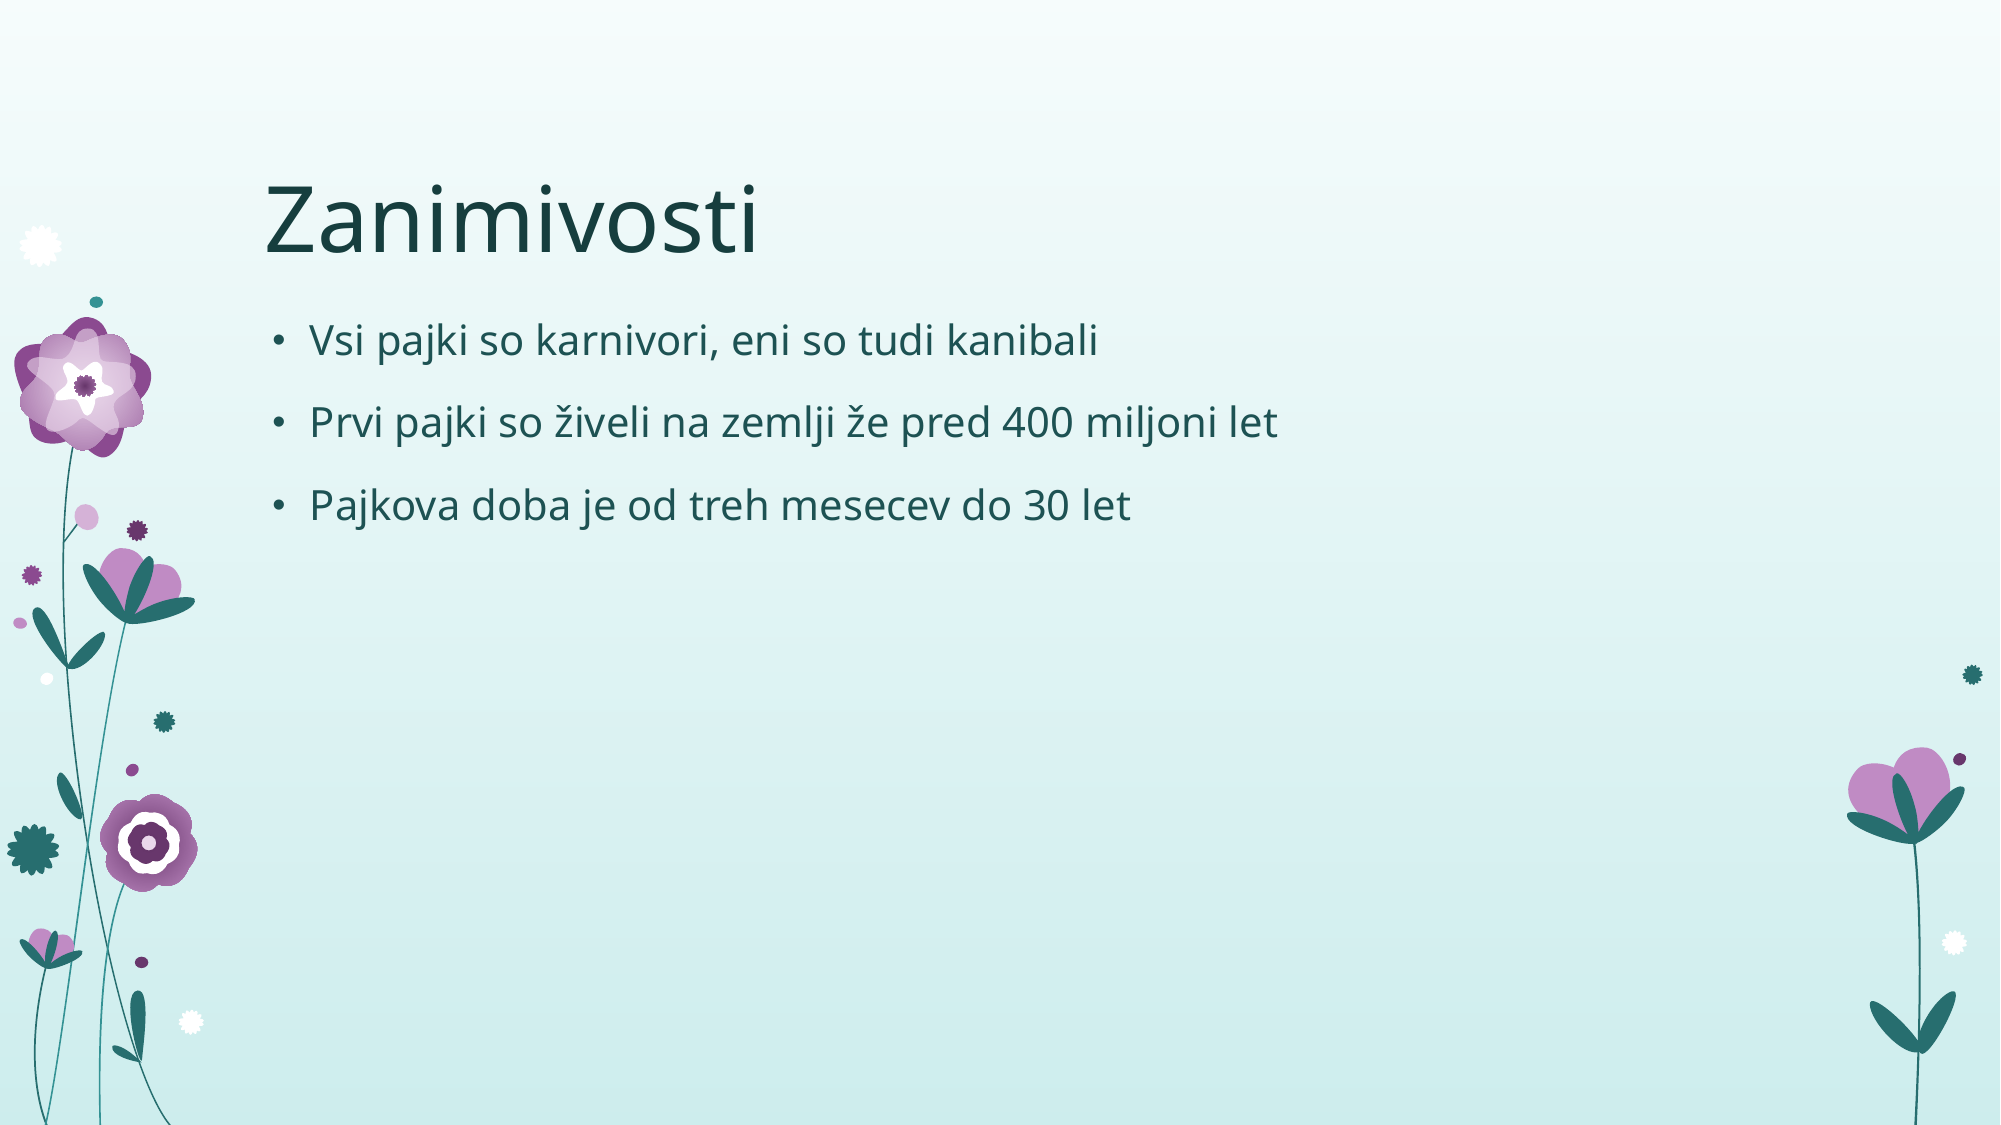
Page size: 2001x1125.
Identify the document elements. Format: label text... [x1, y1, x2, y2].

list Vsi pajki so karnivori, eni so tudi kanibali Prvi pajki so živeli na zemlji že pred 400 miljoni let Pajkova doba je od treh mesecev do 30 let [249, 311, 1750, 987]
title Zanimivosti [249, 92, 1750, 281]
